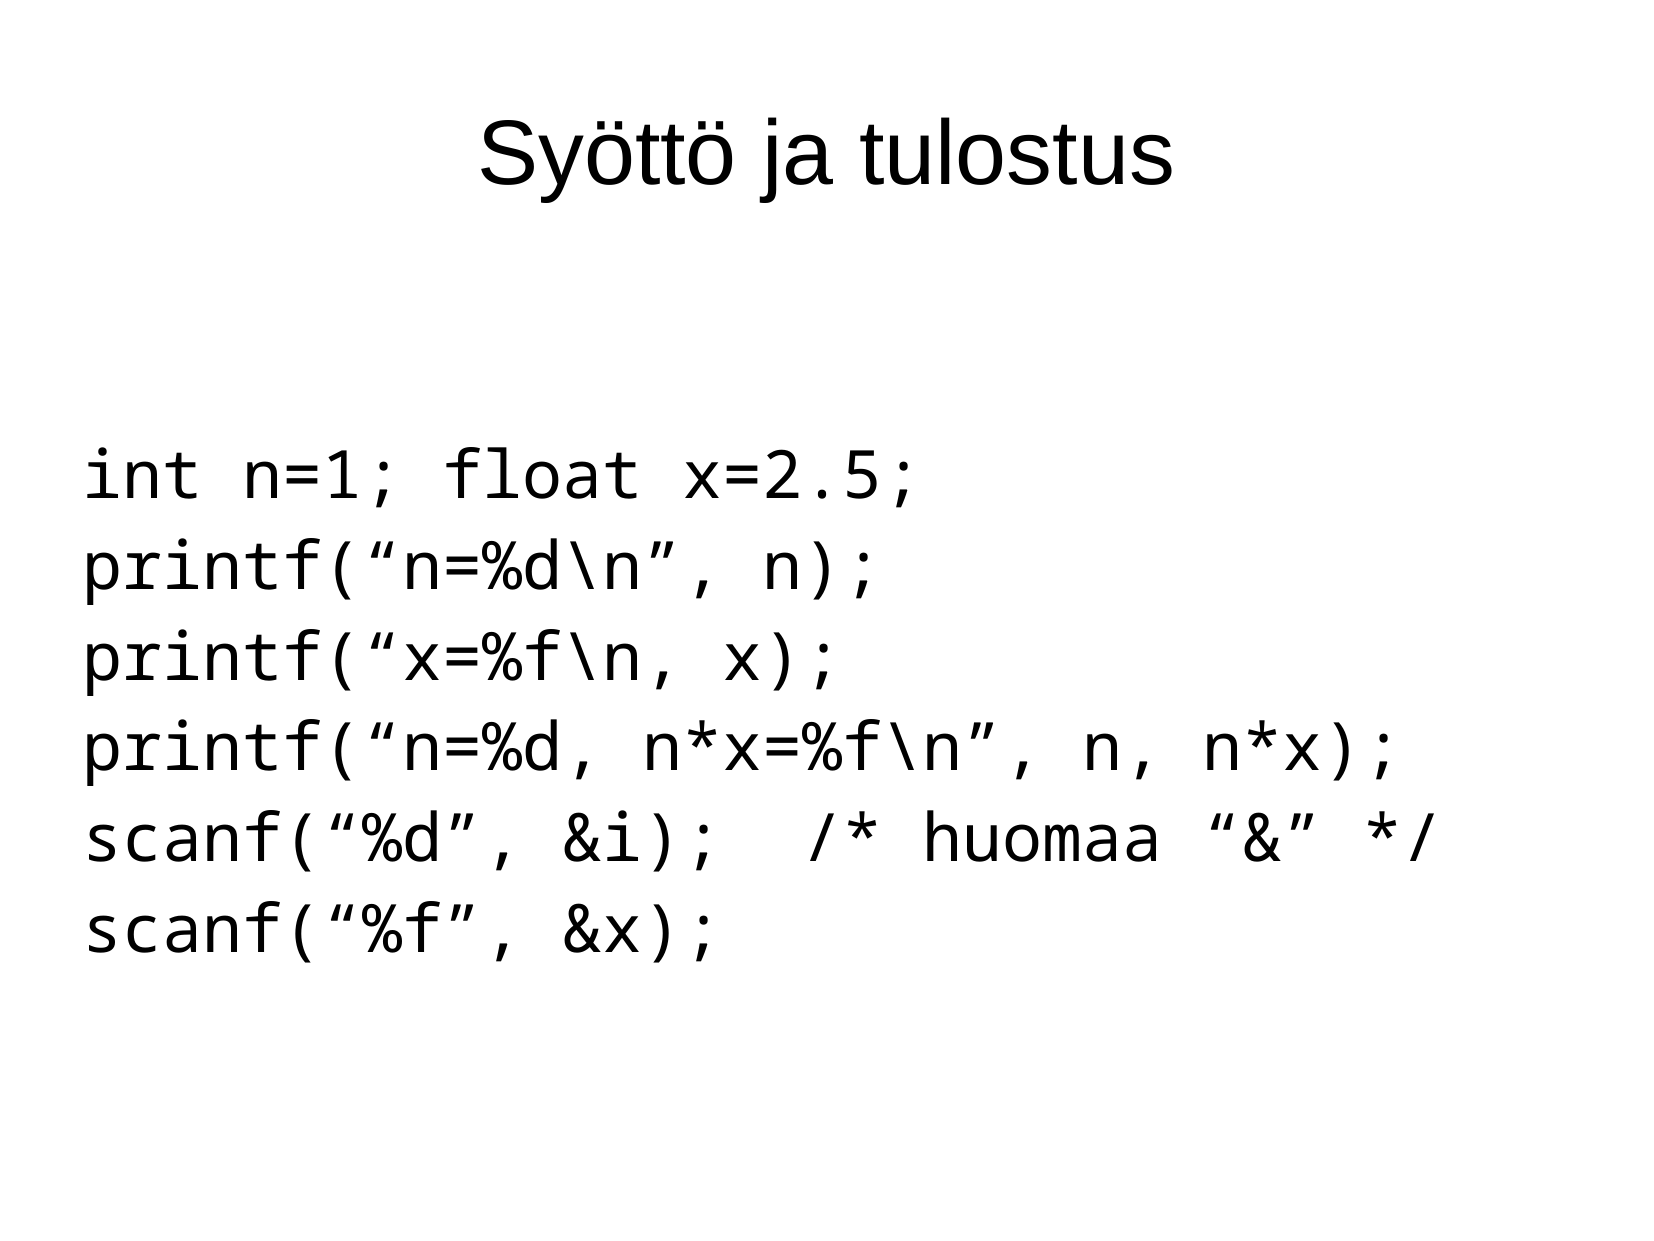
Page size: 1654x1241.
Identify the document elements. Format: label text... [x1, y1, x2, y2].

subtitle int n=1; float x=2.5; printf(“n=%d\n”, n); printf(“x=%f\n, x); printf(“n=%d, n*x=%f\n”, n, n*x); scanf(“%d”, &i); /* huomaa “&” */ scanf(“%f”, &x); [82, 297, 1571, 1102]
title Syöttö ja tulostus [82, 56, 1571, 250]
